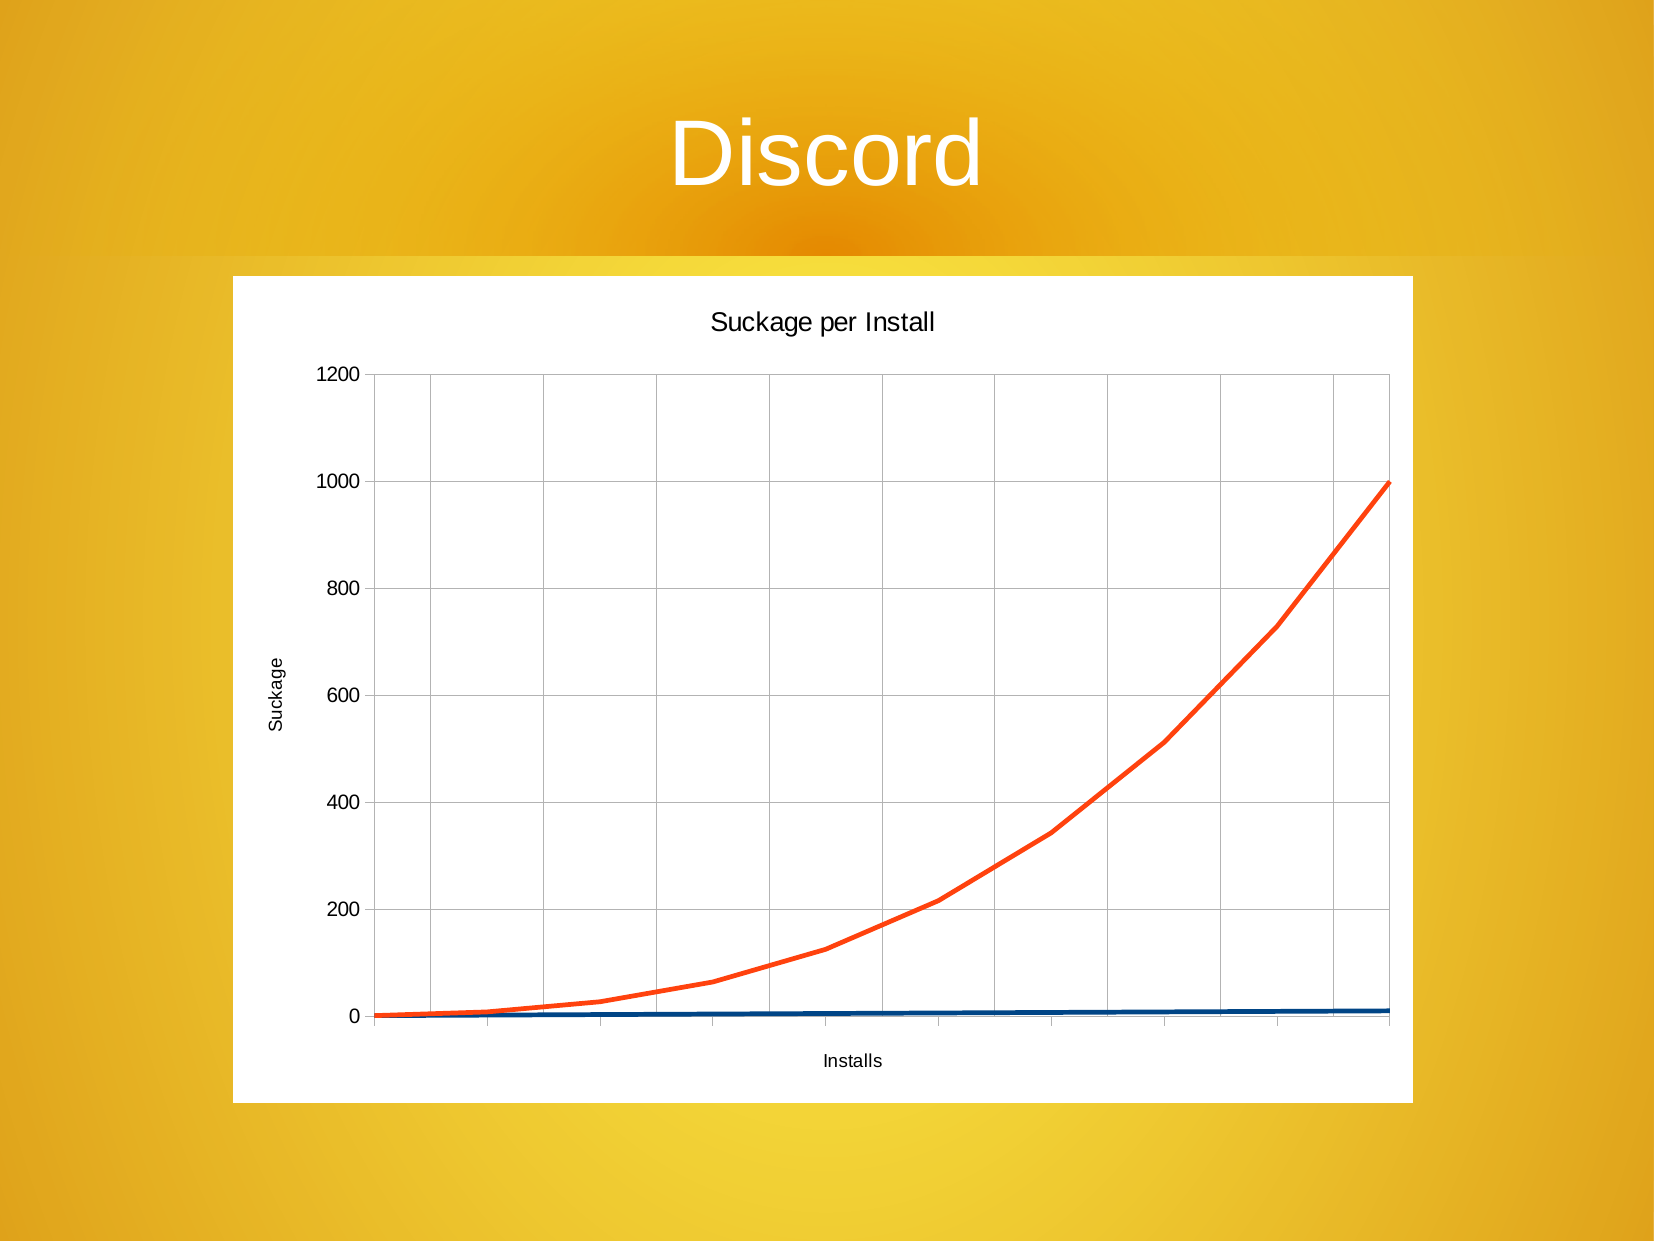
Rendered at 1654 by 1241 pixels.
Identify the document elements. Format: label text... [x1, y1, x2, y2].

chart [232, 275, 1414, 1103]
title Discord [82, 49, 1571, 257]
